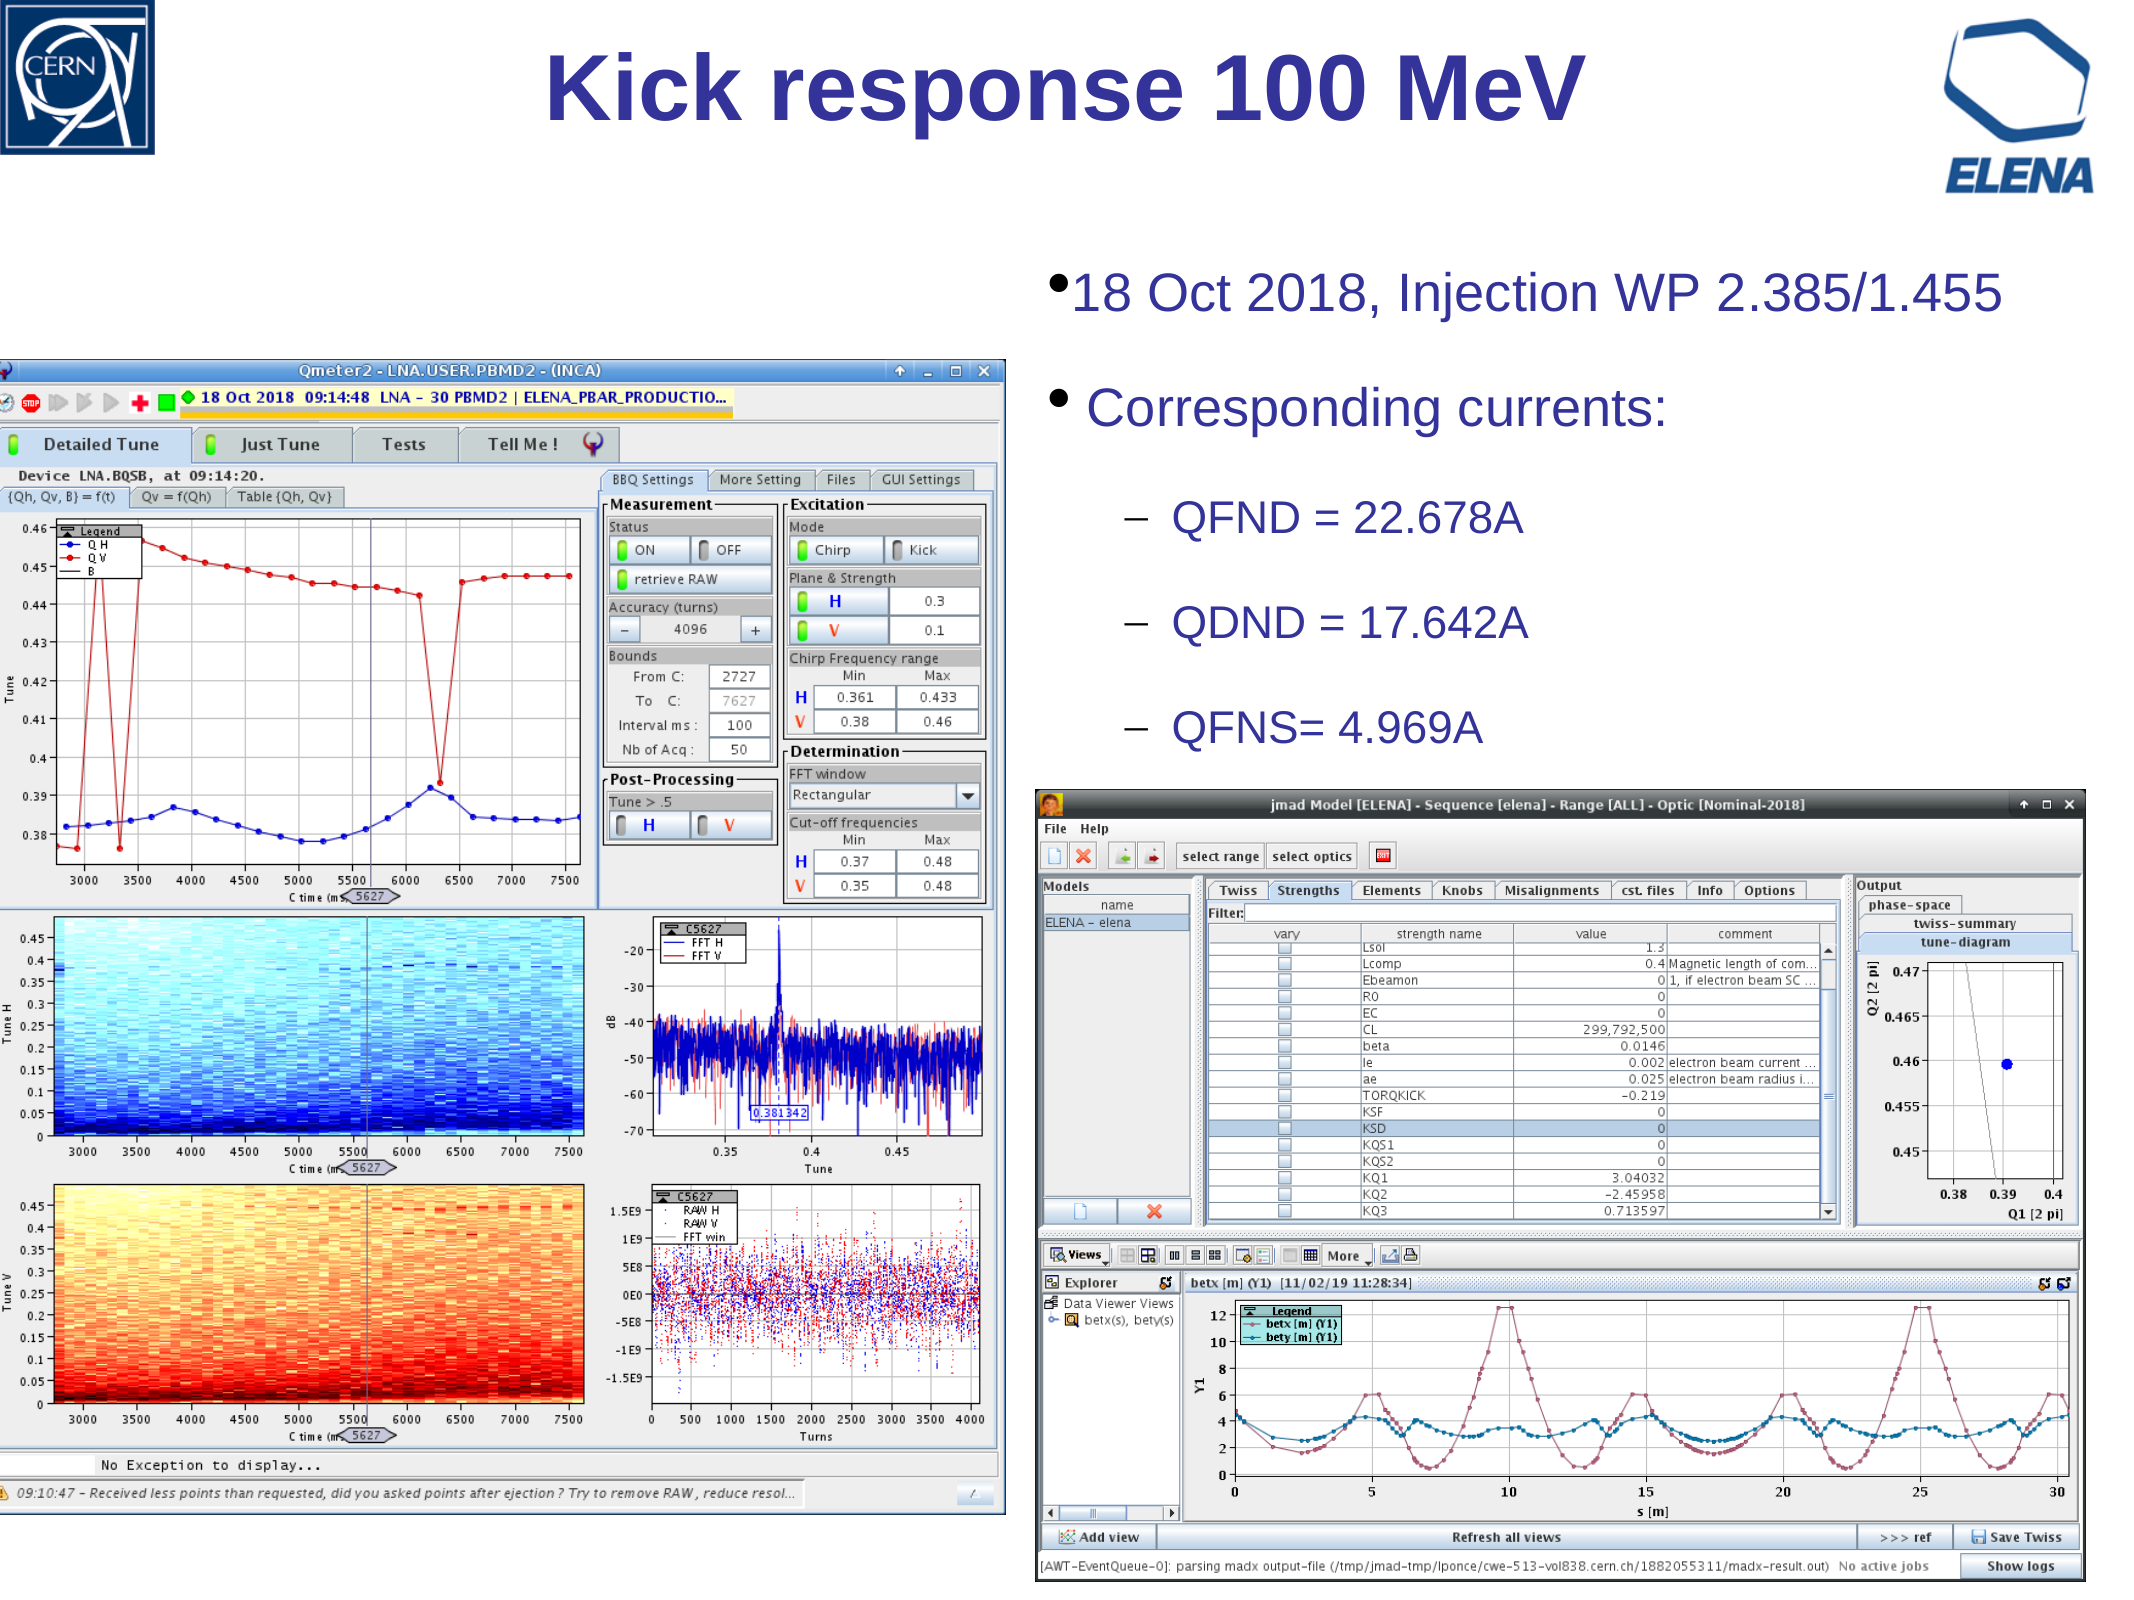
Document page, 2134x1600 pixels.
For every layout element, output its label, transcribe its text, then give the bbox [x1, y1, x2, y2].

picture [0, 0, 155, 155]
picture [0, 359, 1006, 1516]
picture [1924, 10, 2117, 206]
picture [1035, 789, 2086, 1582]
title Kick response 100 MeV [208, 10, 1924, 156]
text_box 18 Oct 2018, Injection WP 2.385/1.455 Corresponding currents: QFND = 22.678A QDND = 17.642A QFNS= 4.969A [1035, 250, 2046, 789]
